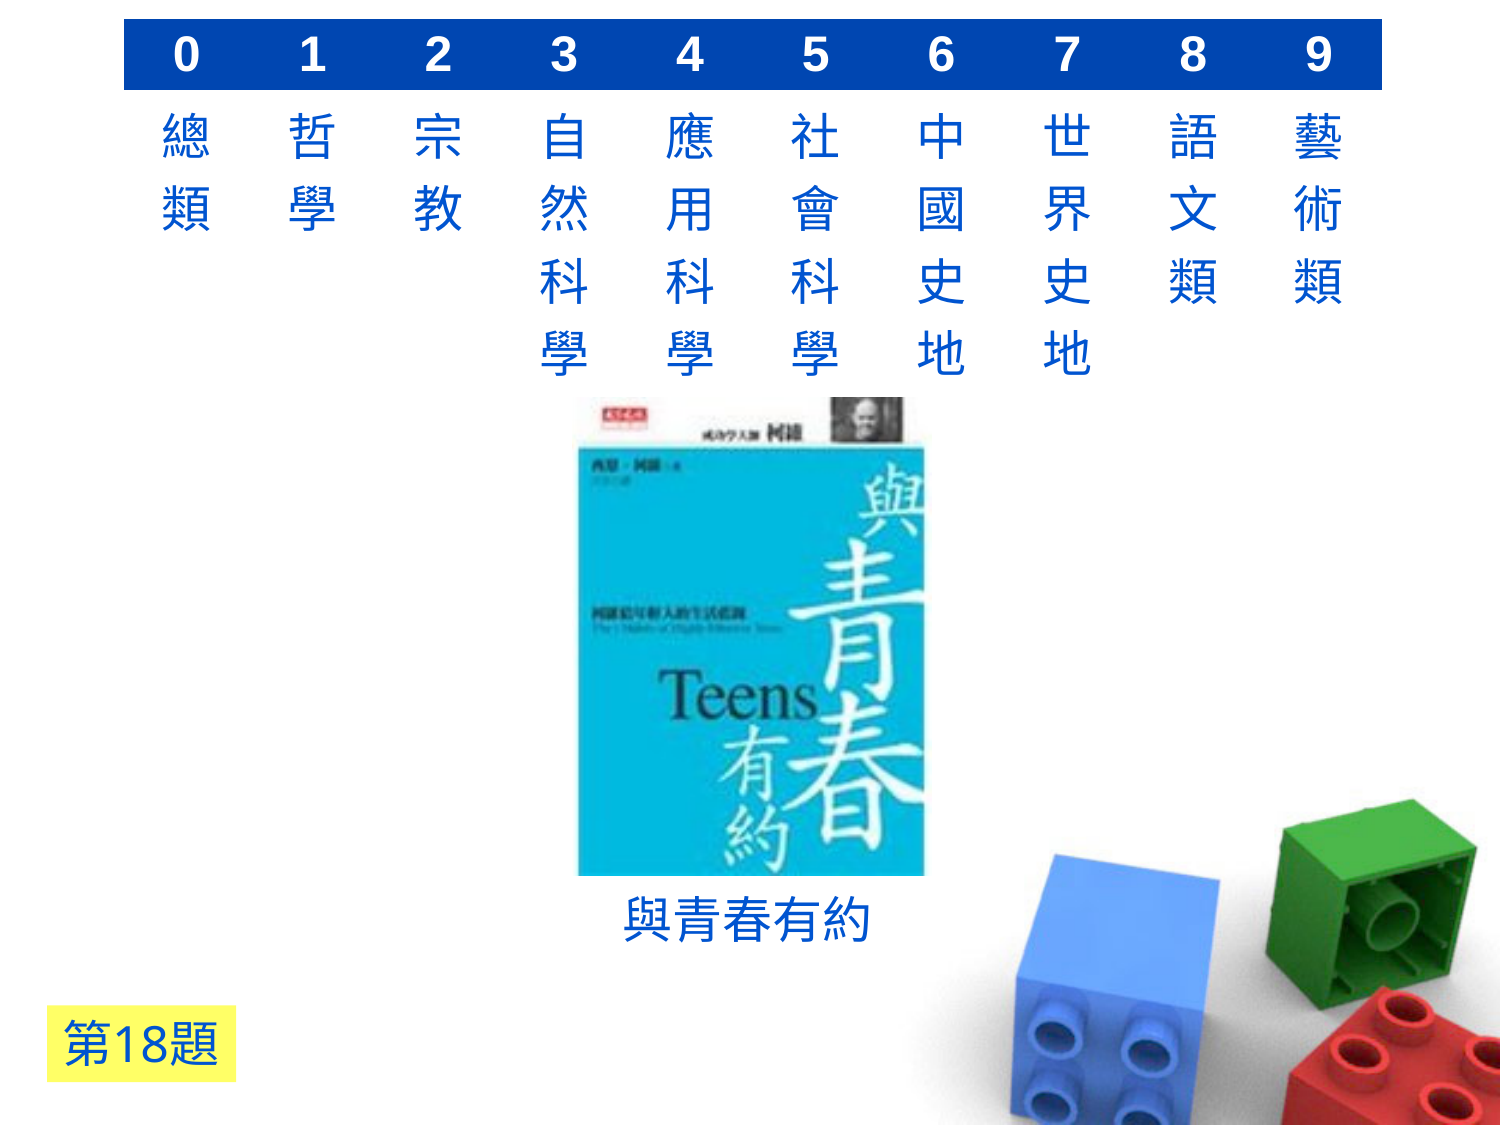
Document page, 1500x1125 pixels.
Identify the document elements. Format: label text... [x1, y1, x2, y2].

table_cell 應用科學 [627, 90, 753, 395]
table_header 8 [1130, 19, 1256, 90]
table_header 3 [501, 19, 627, 90]
table_cell 中國史地 [879, 90, 1004, 395]
table_header 9 [1256, 19, 1382, 90]
table_cell 語文類 [1130, 90, 1256, 395]
table_header 5 [753, 19, 879, 90]
table_cell 哲學 [250, 90, 376, 395]
text_box 第18題 [47, 1005, 237, 1083]
table_cell 藝術類 [1256, 90, 1382, 395]
table_cell 宗教 [376, 90, 501, 395]
table_header 1 [250, 19, 376, 90]
table_header 4 [627, 19, 753, 90]
text_box 與青春有約 [572, 881, 922, 957]
picture [249, 187, 1500, 1125]
table_header 7 [1004, 19, 1130, 90]
table_cell 世界史地 [1004, 90, 1130, 395]
table_cell 總類 [124, 90, 250, 395]
table_header 2 [376, 19, 501, 90]
table_header 6 [879, 19, 1004, 90]
table_header 0 [124, 19, 250, 90]
table_cell 自然科學 [501, 90, 627, 395]
table_cell 社會科學 [753, 90, 879, 395]
